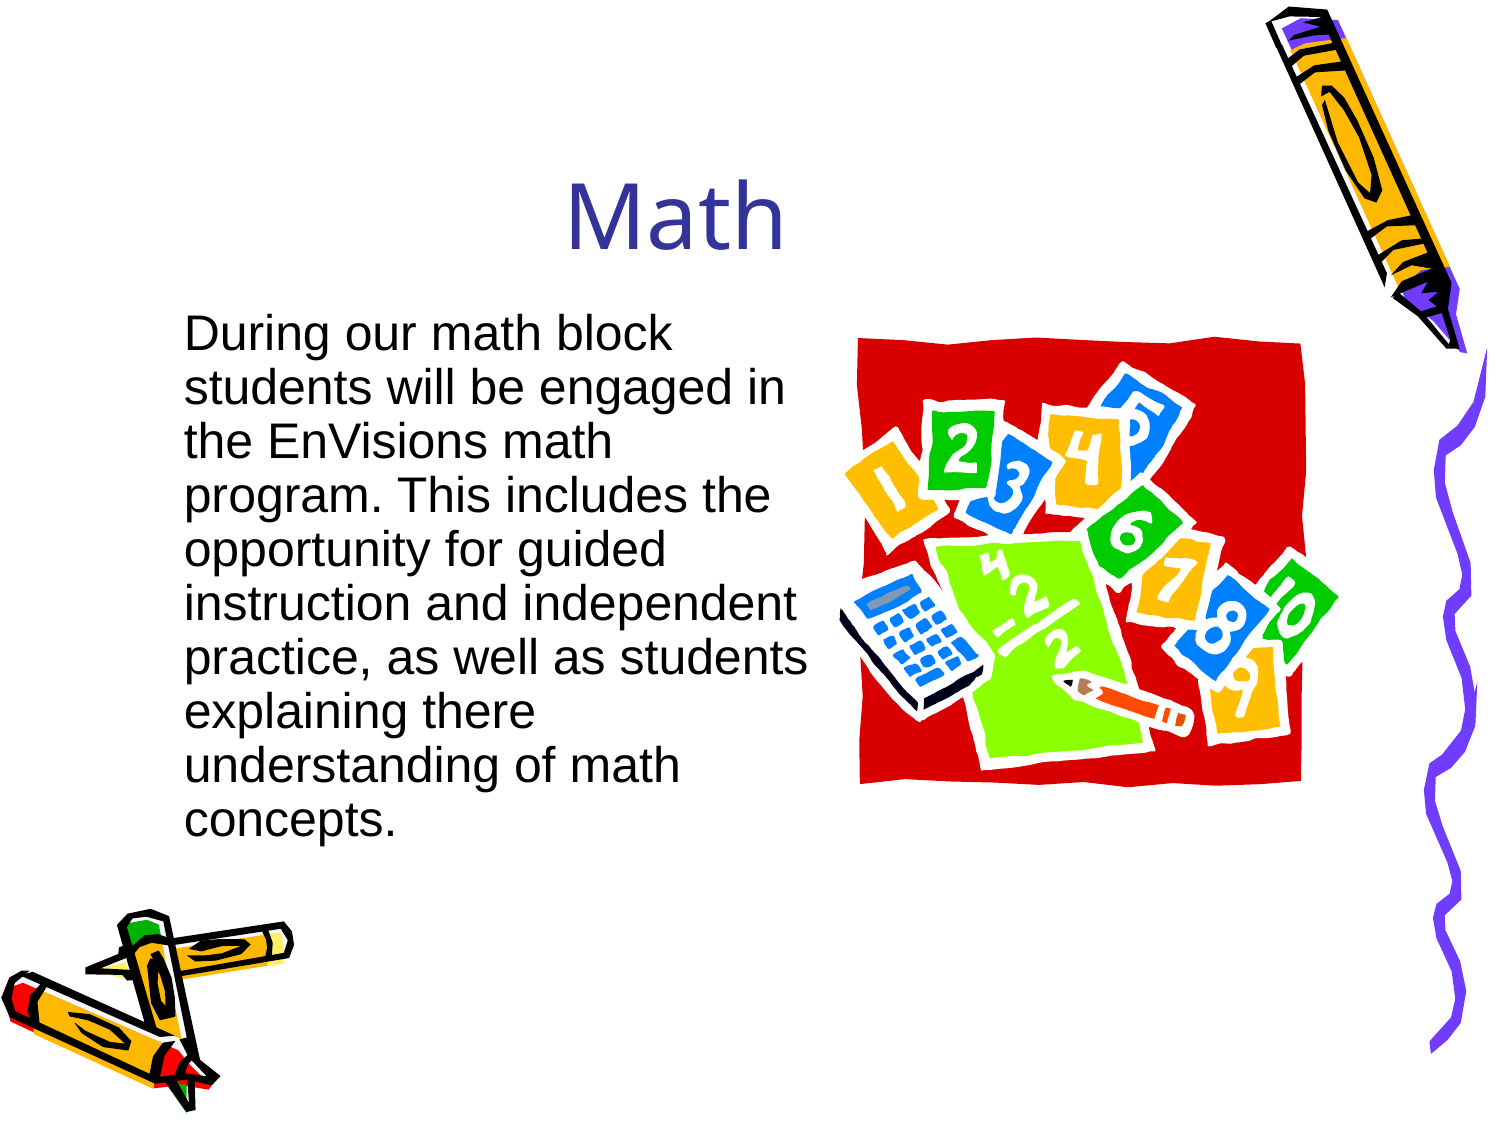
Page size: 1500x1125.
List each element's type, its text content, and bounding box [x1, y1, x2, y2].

list During our math block students will be engaged in the EnVisions math program. This includes the opportunity for guided instruction and independent practice, as well as students explaining there understanding of math concepts. [112, 299, 827, 901]
title Math [112, 62, 1240, 275]
text_box [828, 336, 1351, 788]
